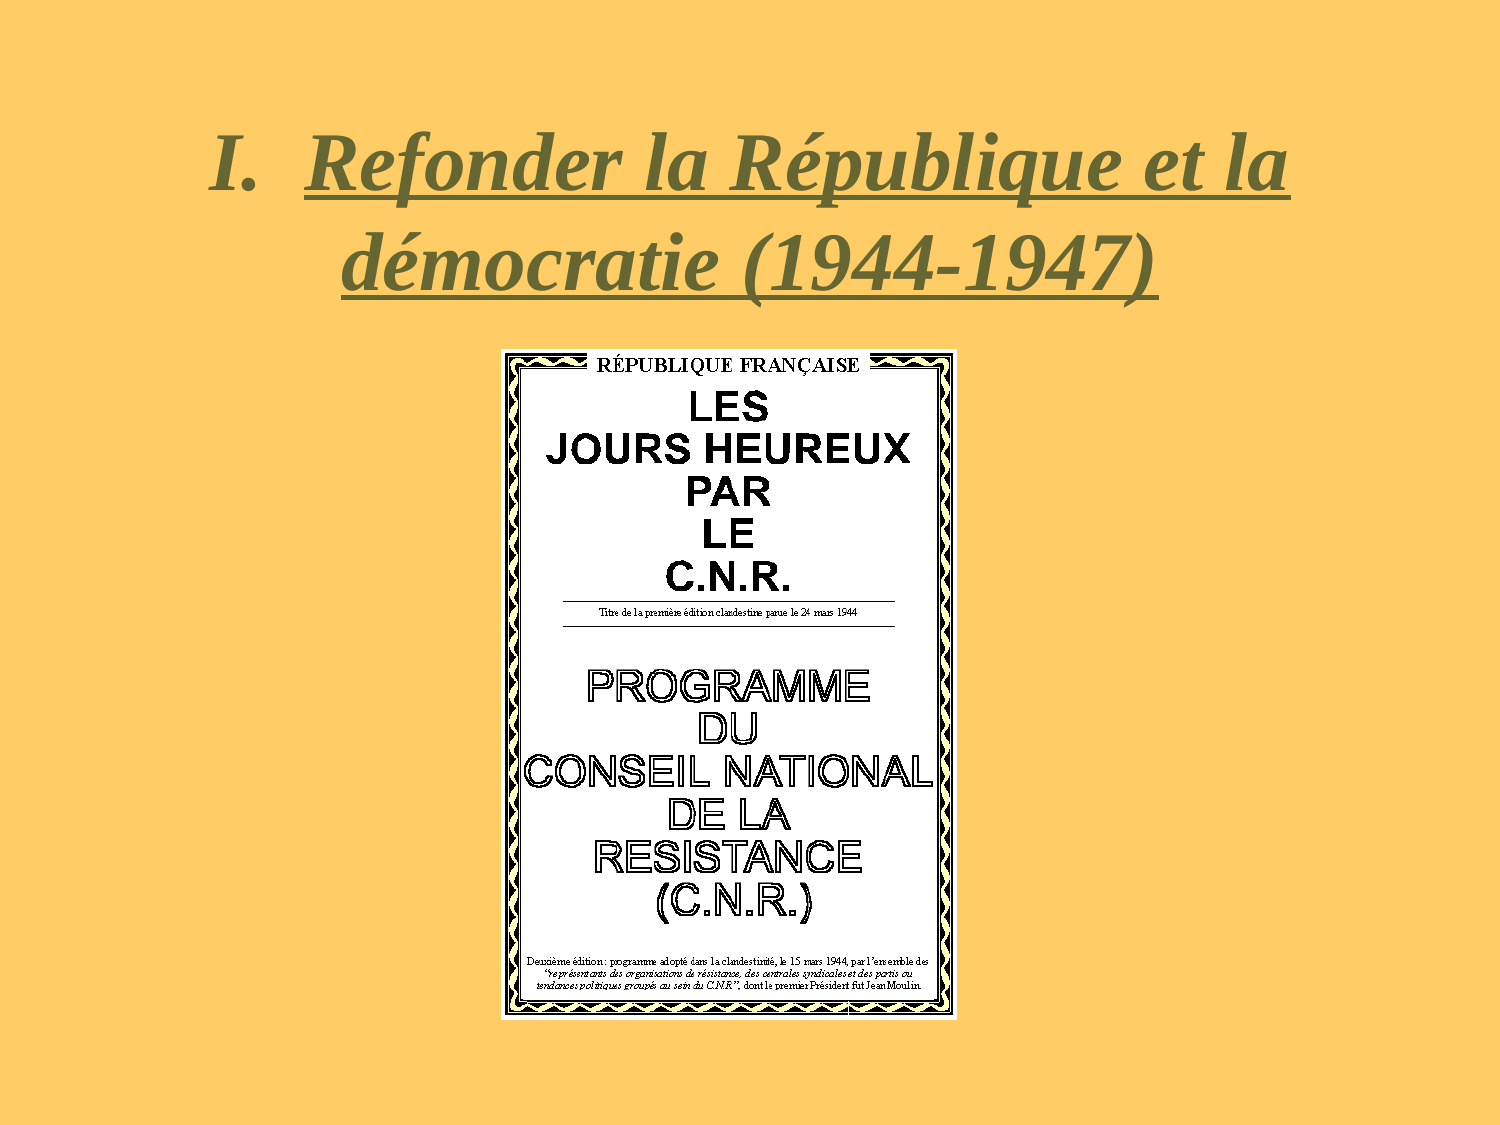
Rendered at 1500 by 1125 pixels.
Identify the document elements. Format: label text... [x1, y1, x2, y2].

title I. Refonder la République et la démocratie (1944-1947) [112, 99, 1388, 288]
picture [501, 350, 962, 1026]
